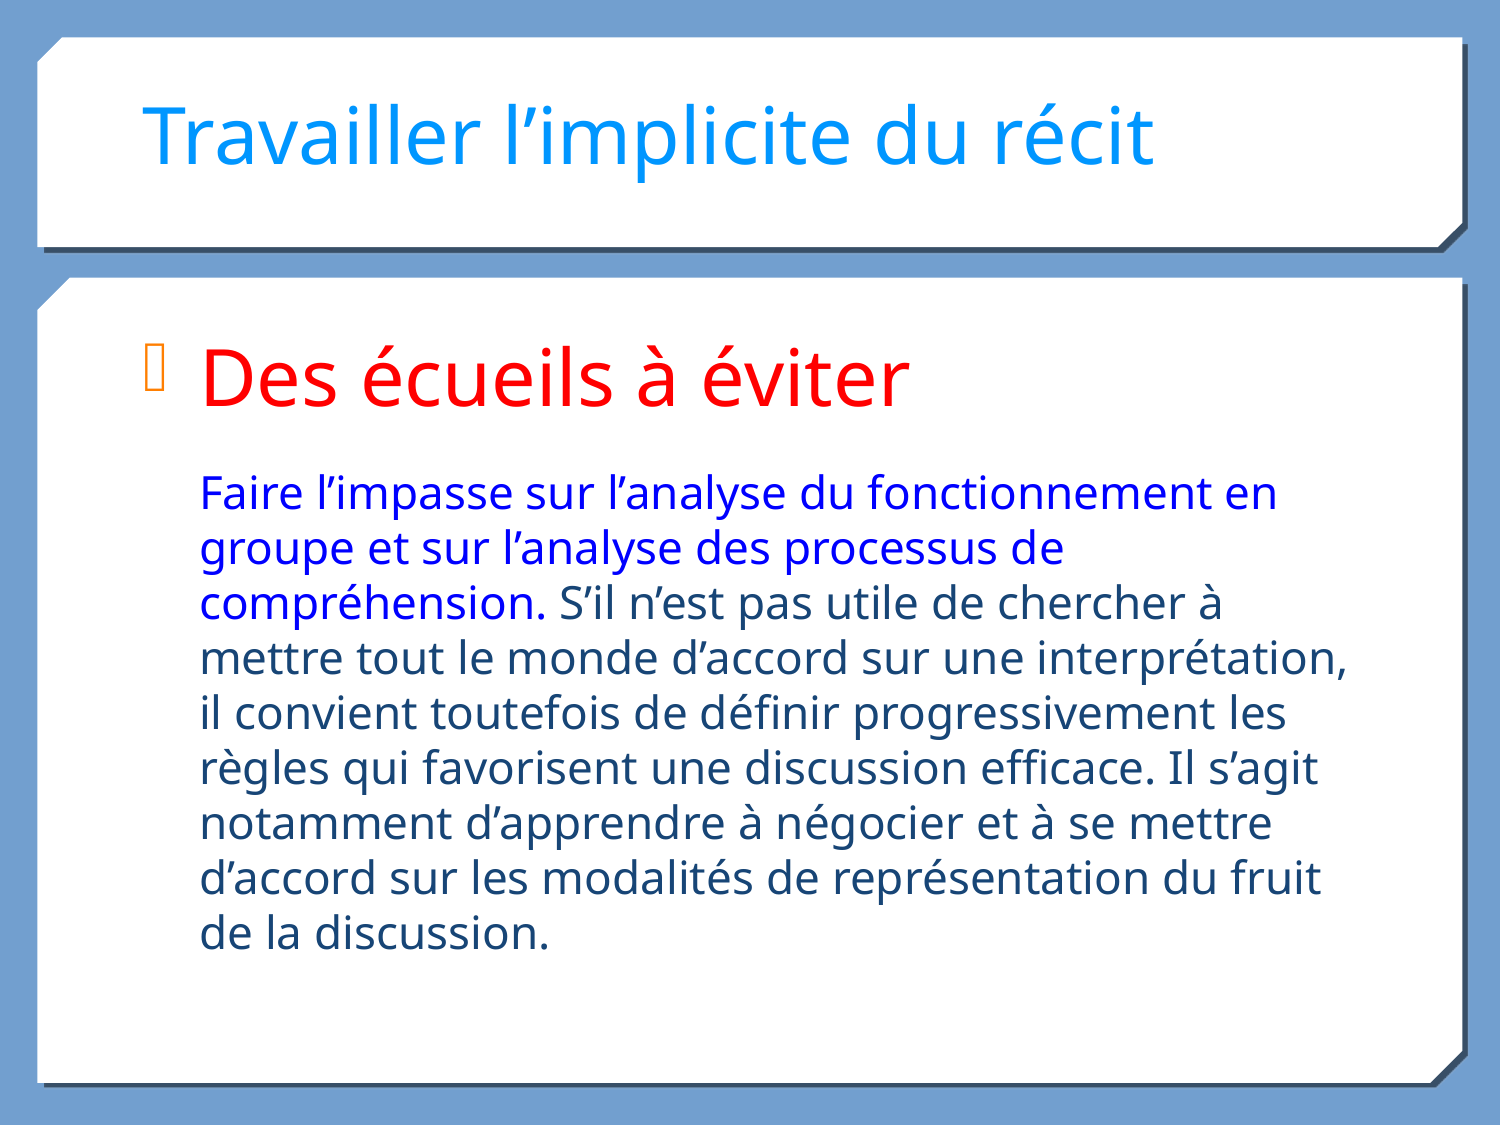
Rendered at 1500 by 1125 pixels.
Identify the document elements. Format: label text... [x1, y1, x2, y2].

list Des écueils à éviter Faire l’impasse sur l’analyse du fonctionnement en groupe et sur l’analyse des processus de compréhension. S’il n’est pas utile de chercher à mettre tout le monde d’accord sur une interprétation, il convient toutefois de définir progressivement les règles qui favorisent une discussion efficace. Il s’agit notamment d’apprendre à négocier et à se mettre d’accord sur les modalités de représentation du fruit de la discussion. [127, 319, 1372, 978]
title Travailler l’implicite du récit [127, 0, 1372, 188]
